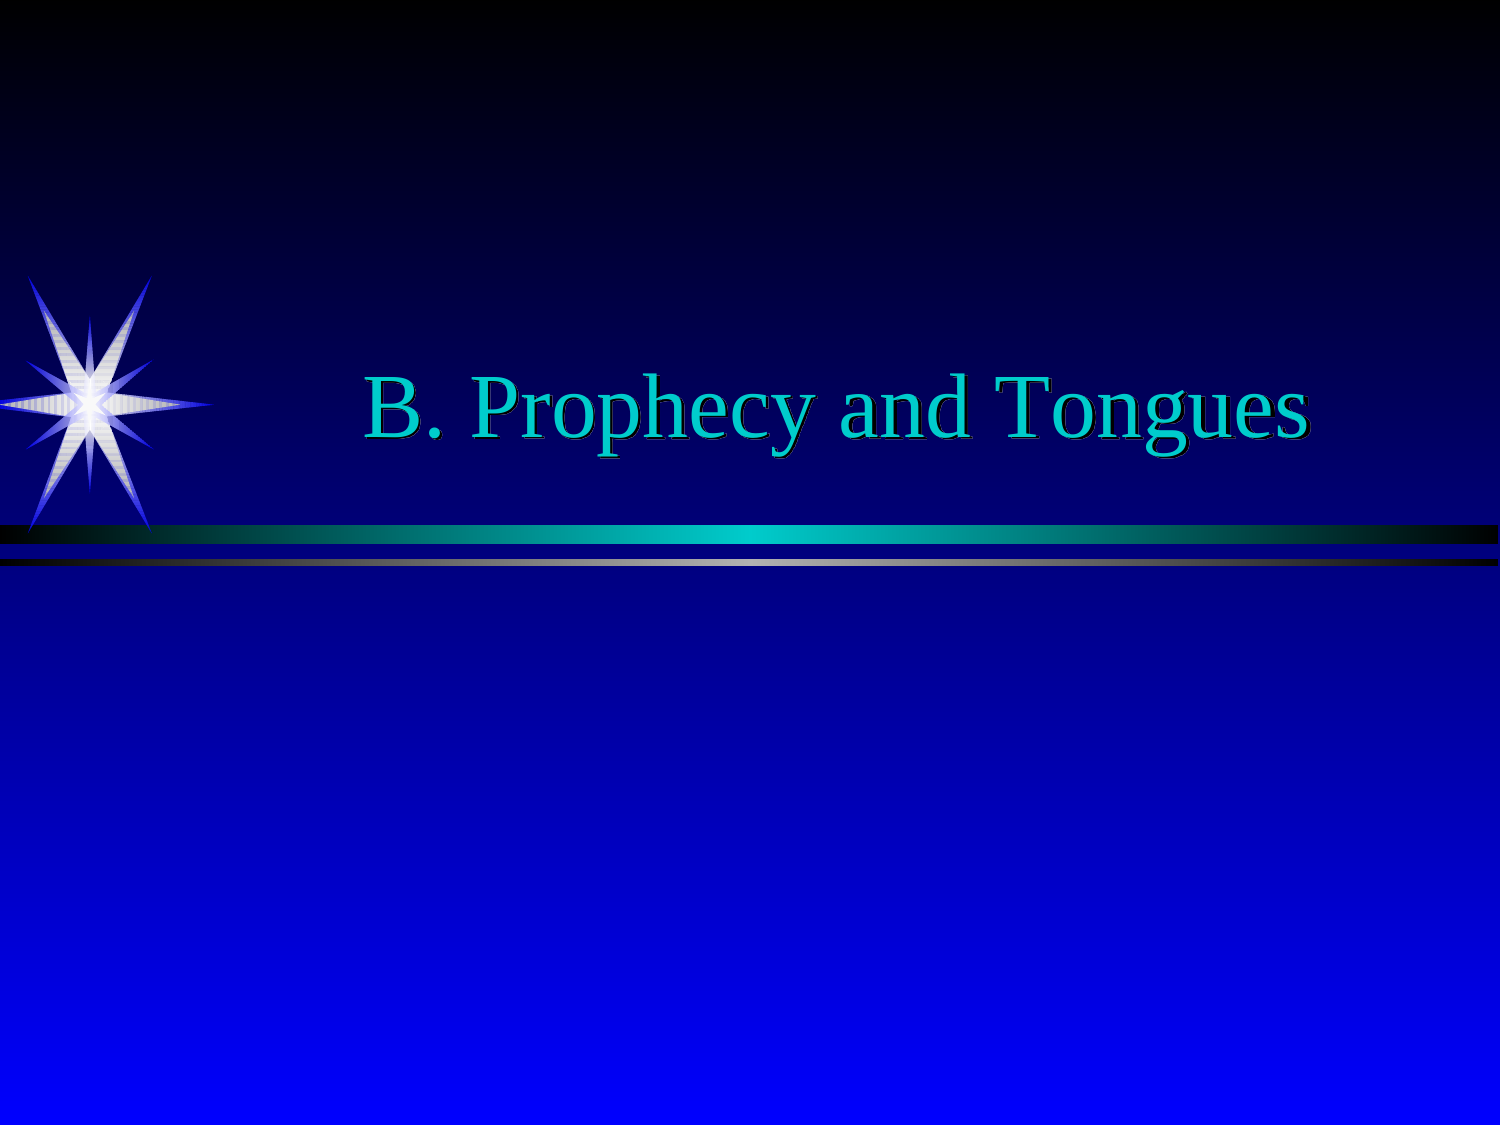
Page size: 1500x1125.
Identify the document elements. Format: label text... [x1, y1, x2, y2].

title B. Prophecy and Tongues [200, 312, 1476, 501]
